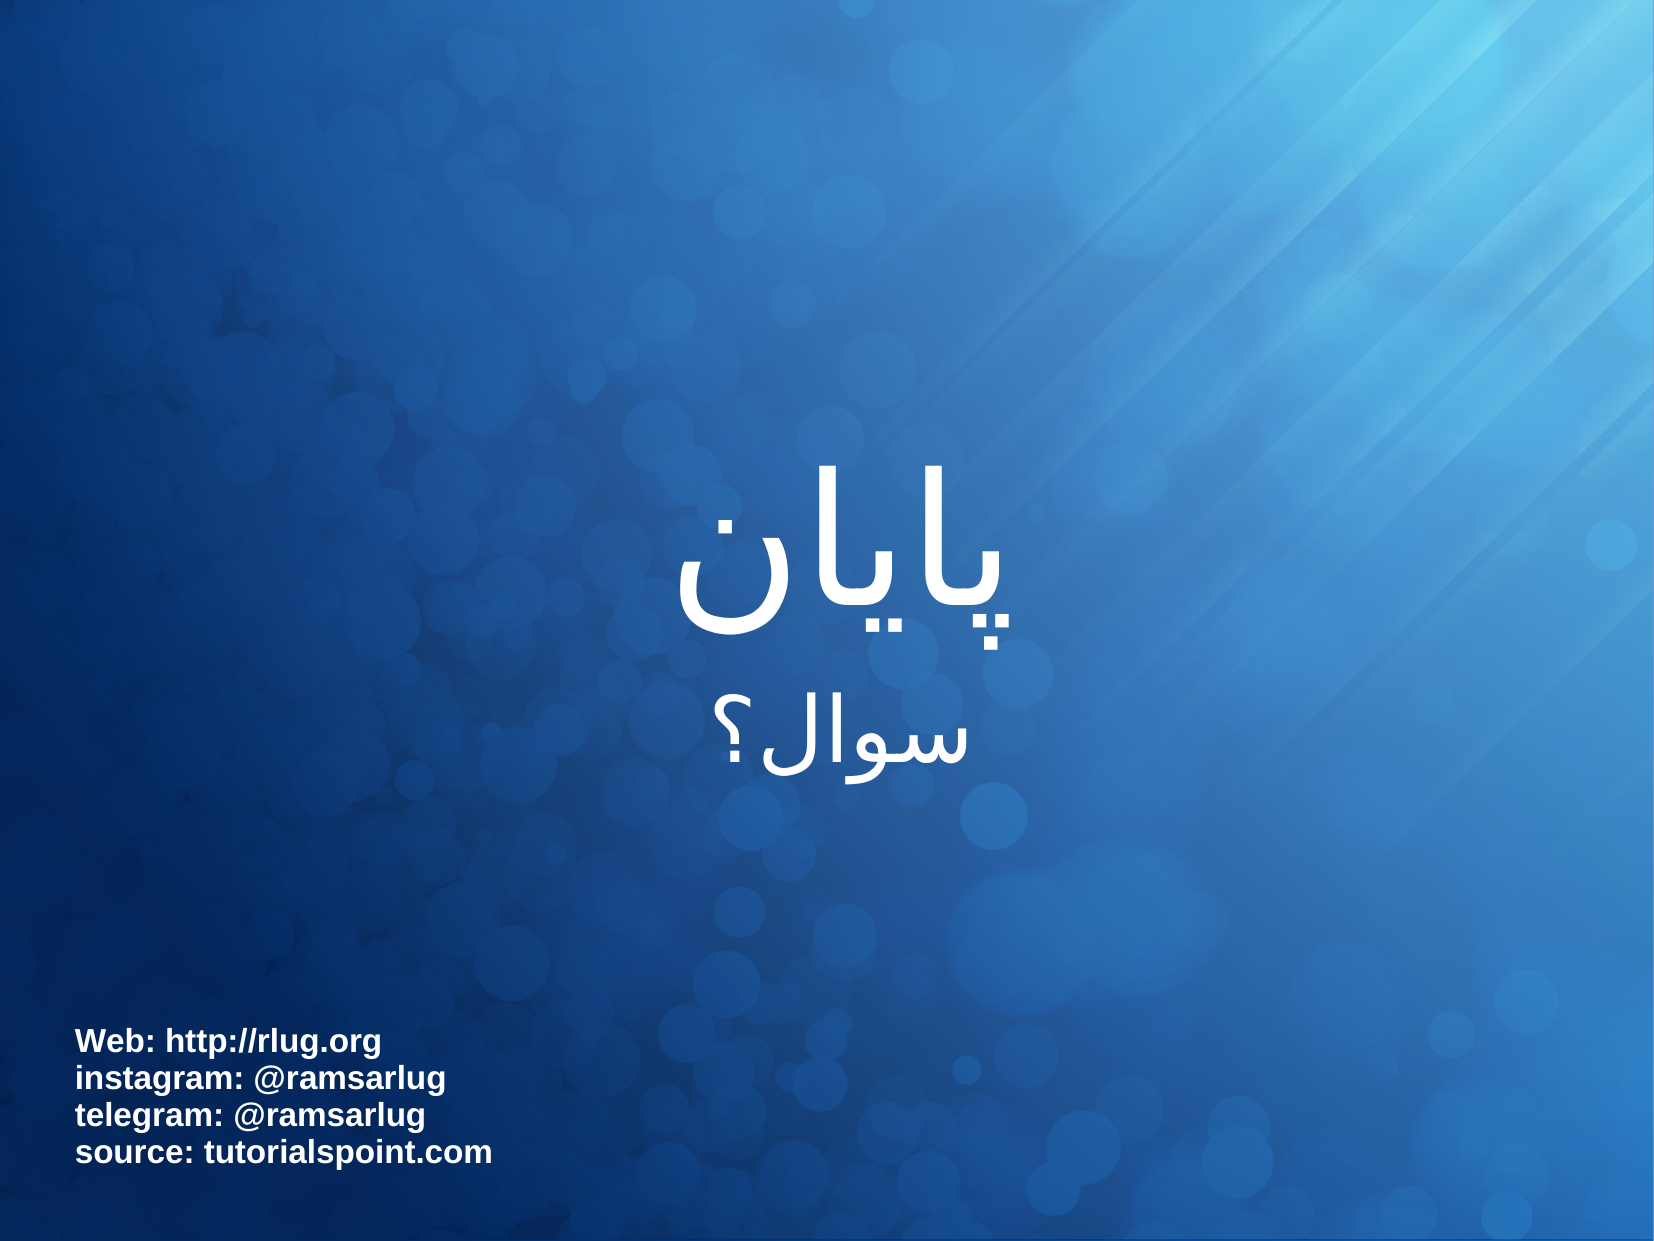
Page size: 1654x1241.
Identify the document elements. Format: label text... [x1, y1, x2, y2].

subtitle پایان سوال؟ [112, 307, 1571, 933]
picture [0, 0, 1654, 1241]
title Web: http://rlug.org instagram: @ramsarlug telegram: @ramsarlug source: tutorialspoint.com [74, 1010, 1463, 1183]
